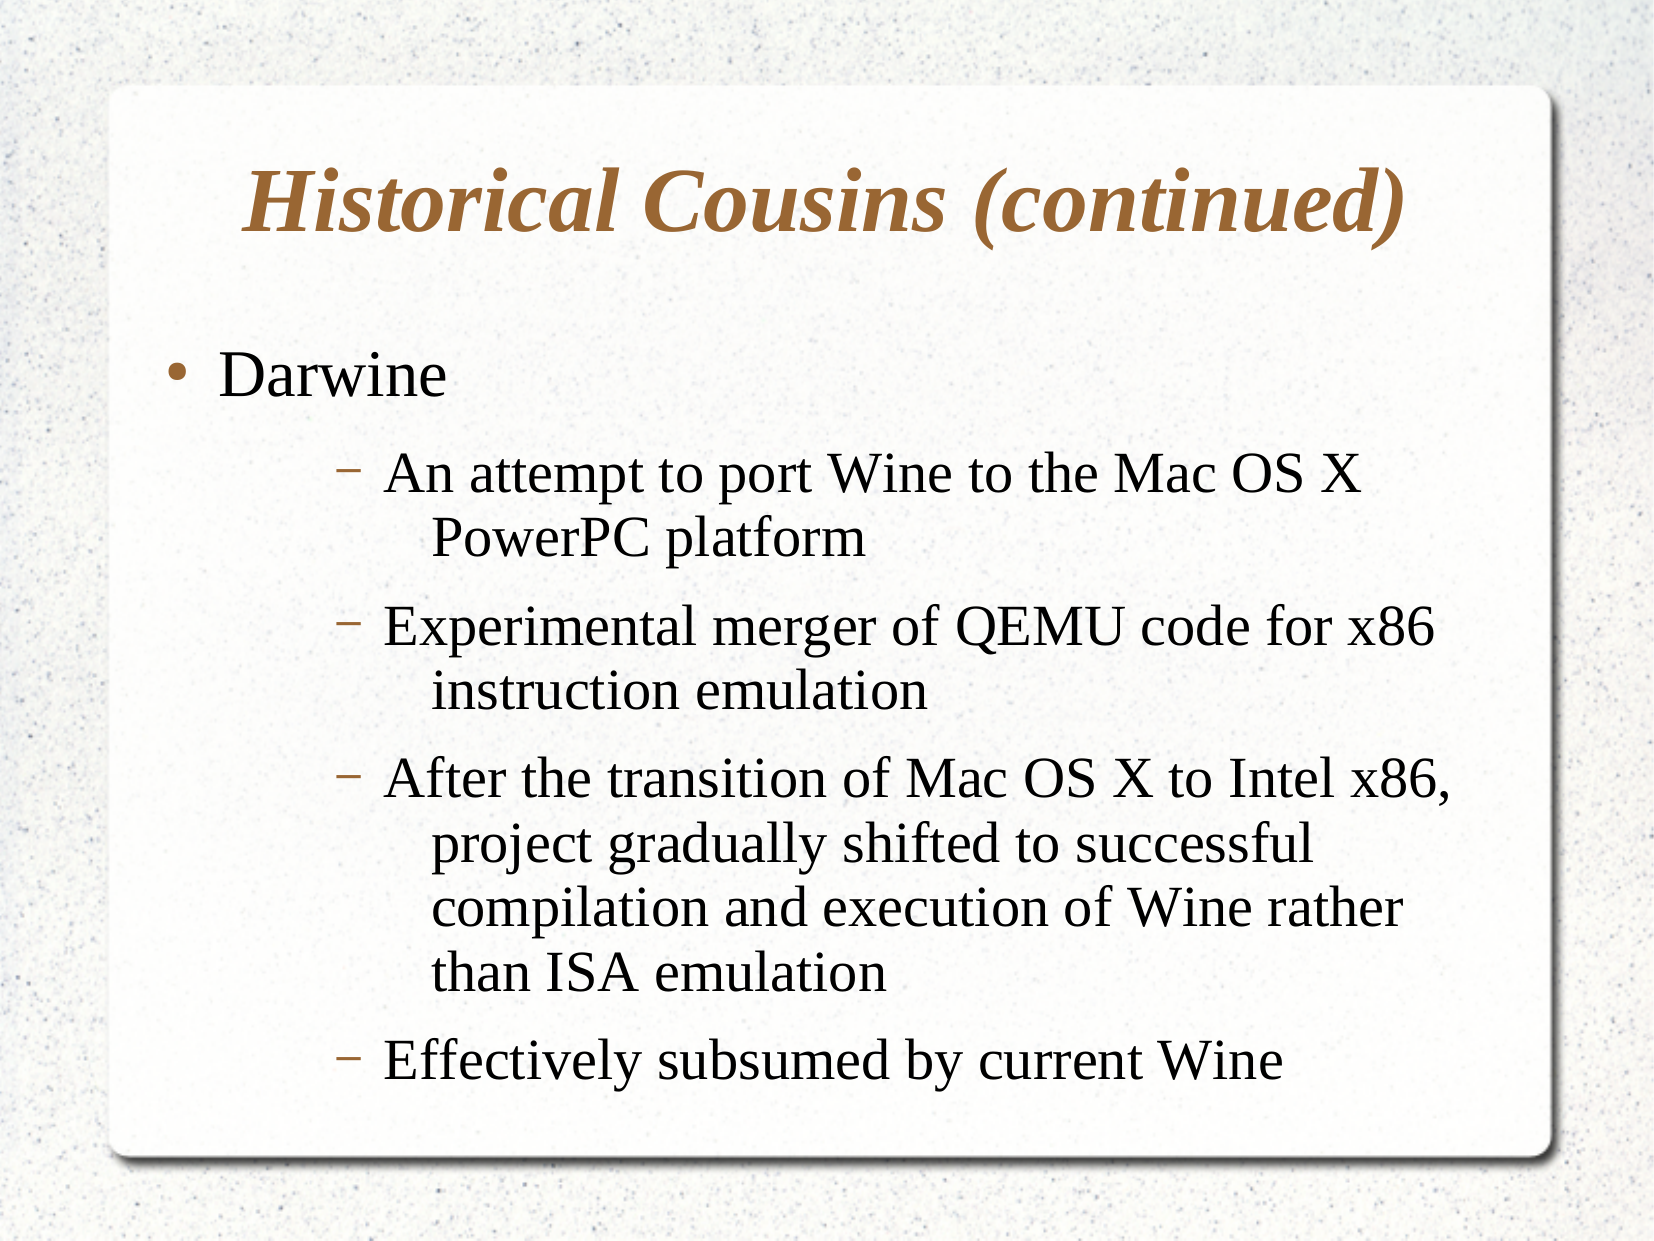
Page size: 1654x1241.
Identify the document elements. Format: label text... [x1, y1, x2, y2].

picture [0, 0, 1654, 1241]
list Darwine An attempt to port Wine to the Mac OS X PowerPC platform Experimental merger of QEMU code for x86 instruction emulation After the transition of Mac OS X to Intel x86, project gradually shifted to successful compilation and execution of Wine rather than ISA emulation Effectively subsumed by current Wine [147, 336, 1506, 1093]
title Historical Cousins (continued) [118, 104, 1536, 297]
